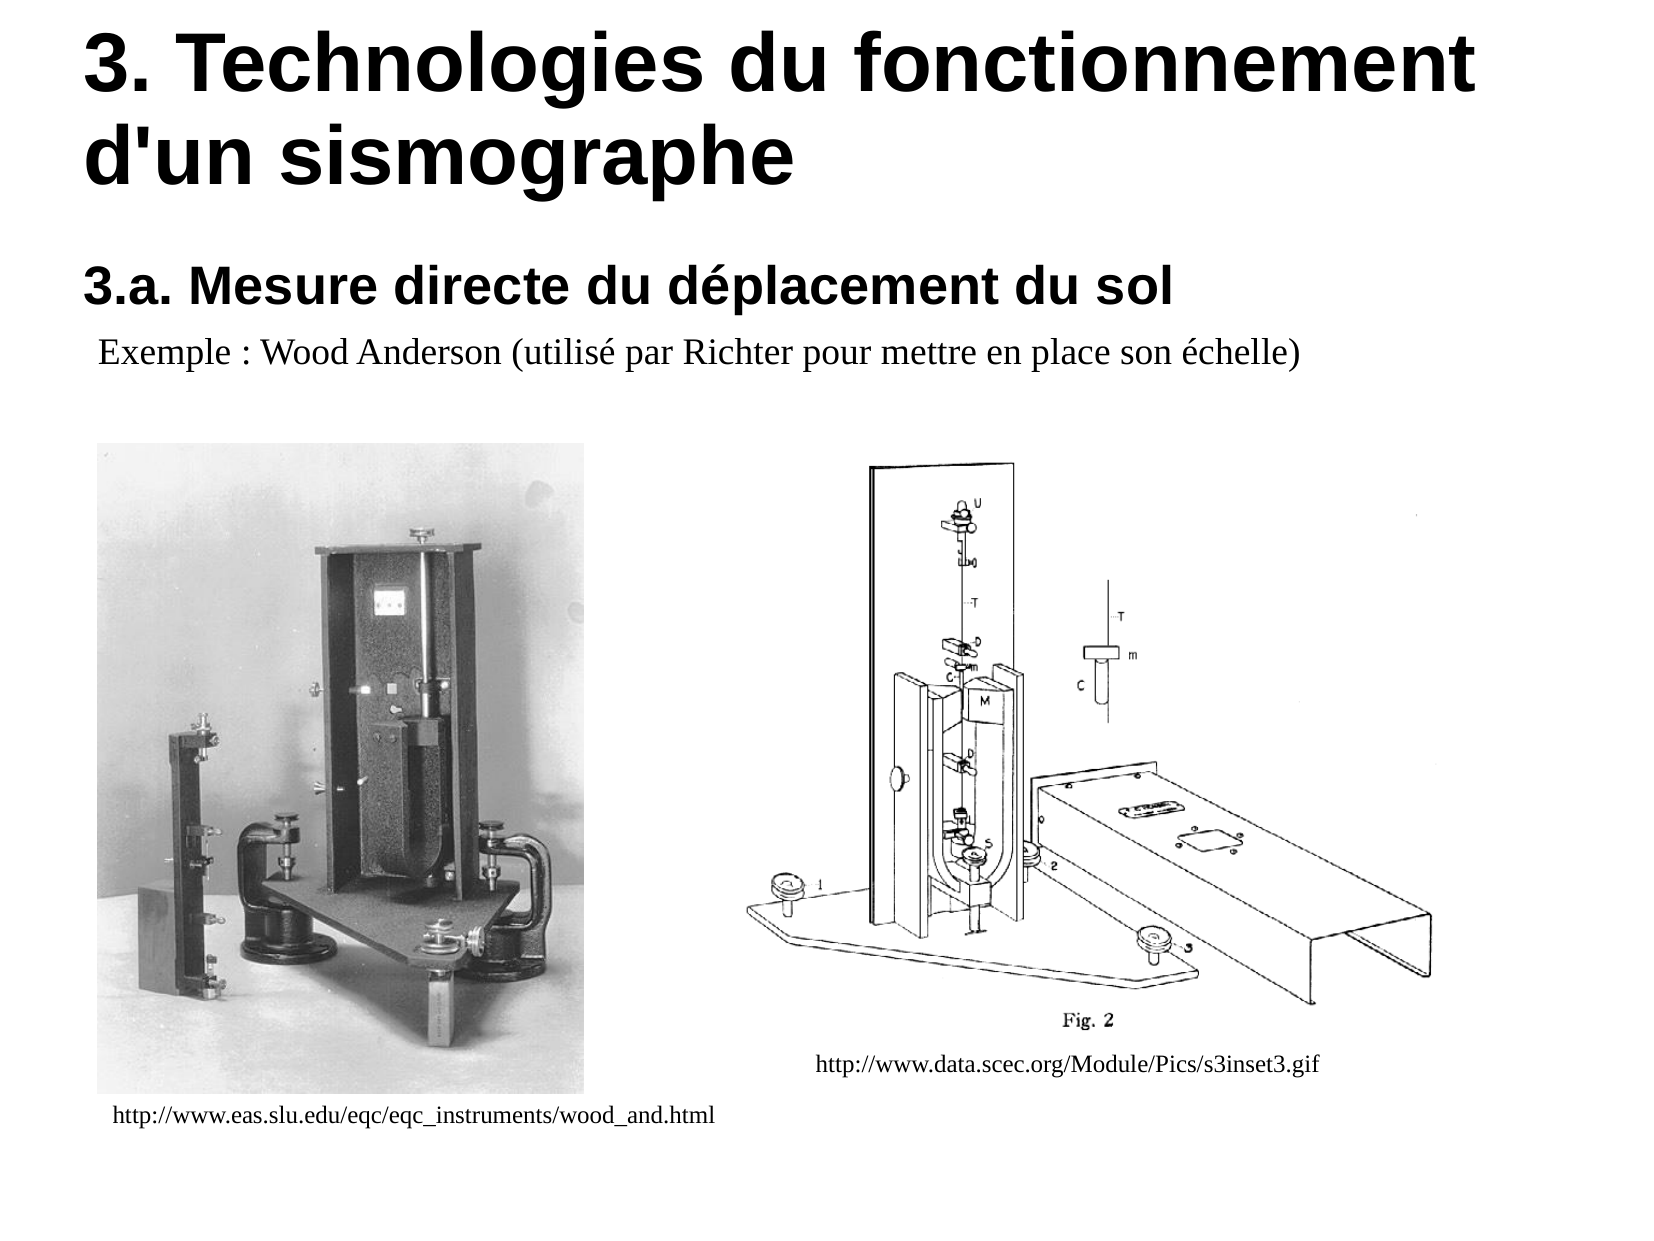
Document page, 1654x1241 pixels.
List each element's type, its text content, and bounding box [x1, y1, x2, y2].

text_box http://www.data.scec.org/Module/Pics/s3inset3.gif [800, 1042, 1338, 1089]
title 3.a. Mesure directe du déplacement du sol [83, 248, 1572, 324]
picture [97, 443, 584, 1093]
title 3. Technologies du fonctionnement d'un sismographe [83, 2, 1572, 217]
text_box Exemple : Wood Anderson (utilisé par Richter pour mettre en place son échelle) [83, 323, 1324, 384]
picture [736, 452, 1445, 1043]
text_box http://www.eas.slu.edu/eqc/eqc_instruments/wood_and.html [97, 1093, 733, 1139]
